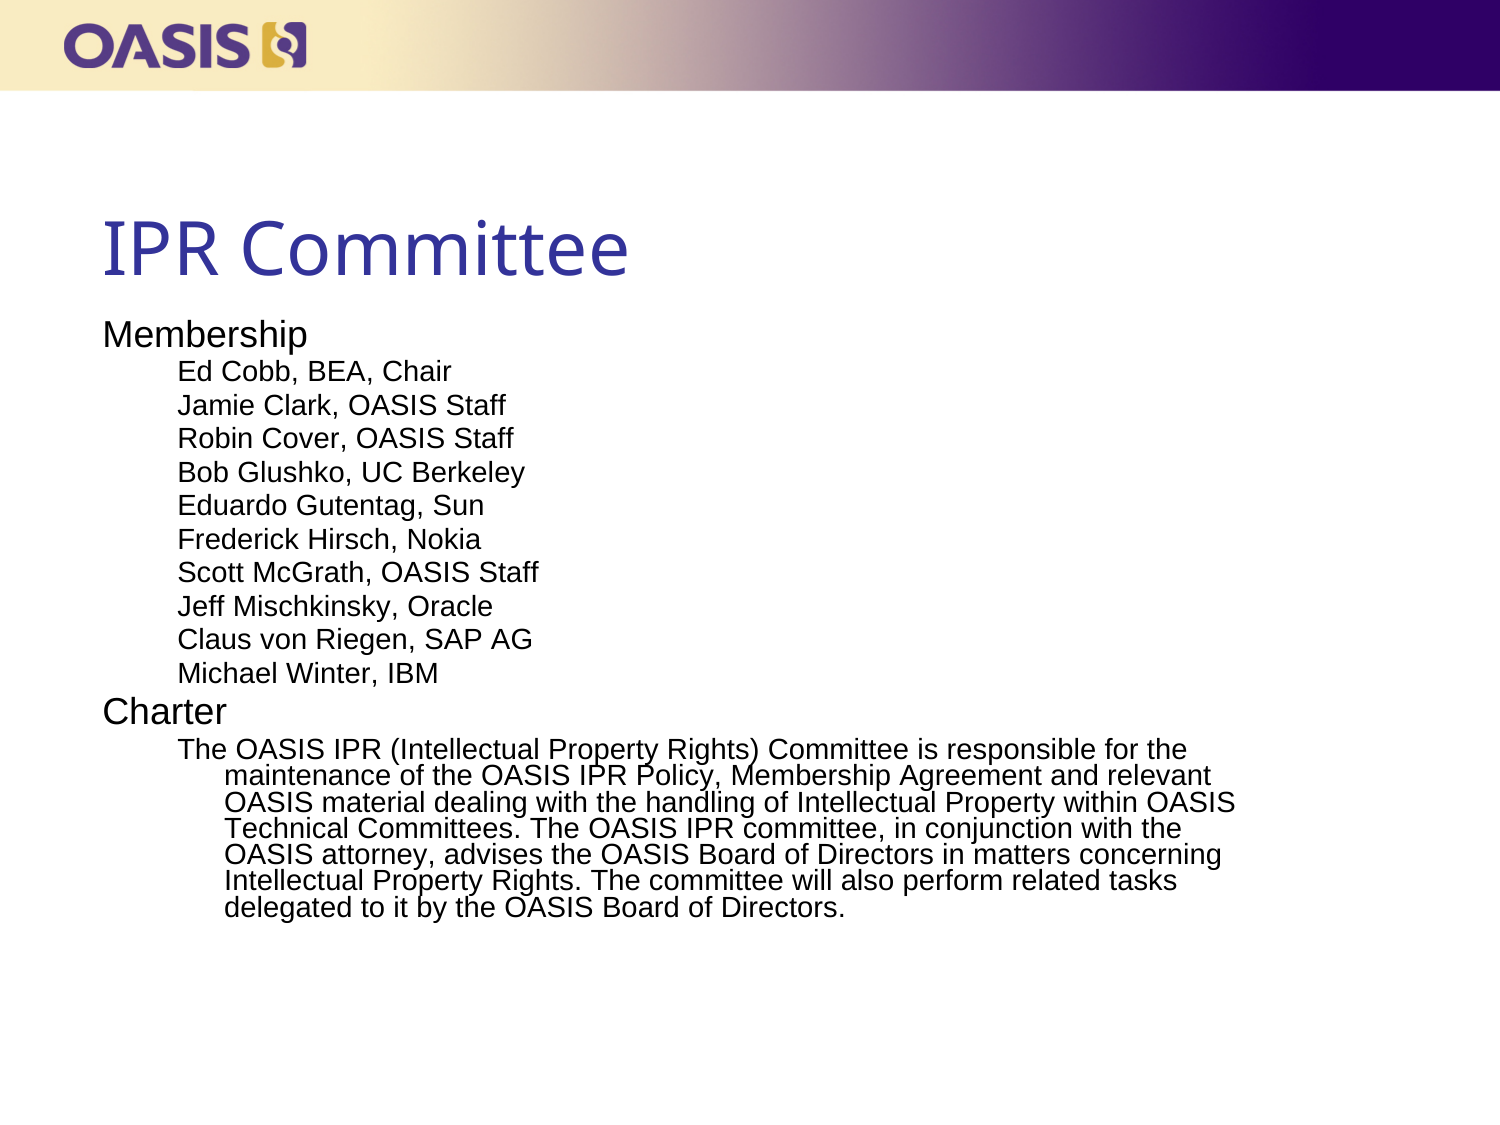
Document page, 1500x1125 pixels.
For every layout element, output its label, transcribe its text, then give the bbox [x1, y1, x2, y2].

list Membership Ed Cobb, BEA, Chair Jamie Clark, OASIS Staff Robin Cover, OASIS Staff Bob Glushko, UC Berkeley Eduardo Gutentag, Sun Frederick Hirsch, Nokia Scott McGrath, OASIS Staff Jeff Mischkinsky, Oracle Claus von Riegen, SAP AG Michael Winter, IBM Charter The OASIS IPR (Intellectual Property Rights) Committee is responsible for the maintenance of the OASIS IPR Policy, Membership Agreement and relevant OASIS material dealing with the handling of Intellectual Property within OASIS Technical Committees. The OASIS IPR committee, in conjunction with the OASIS attorney, advises the OASIS Board of Directors in matters concerning Intellectual Property Rights. The committee will also perform related tasks delegated to it by the OASIS Board of Directors. [87, 312, 1263, 997]
picture [0, 0, 1500, 1125]
title IPR Committee [87, 112, 1238, 300]
